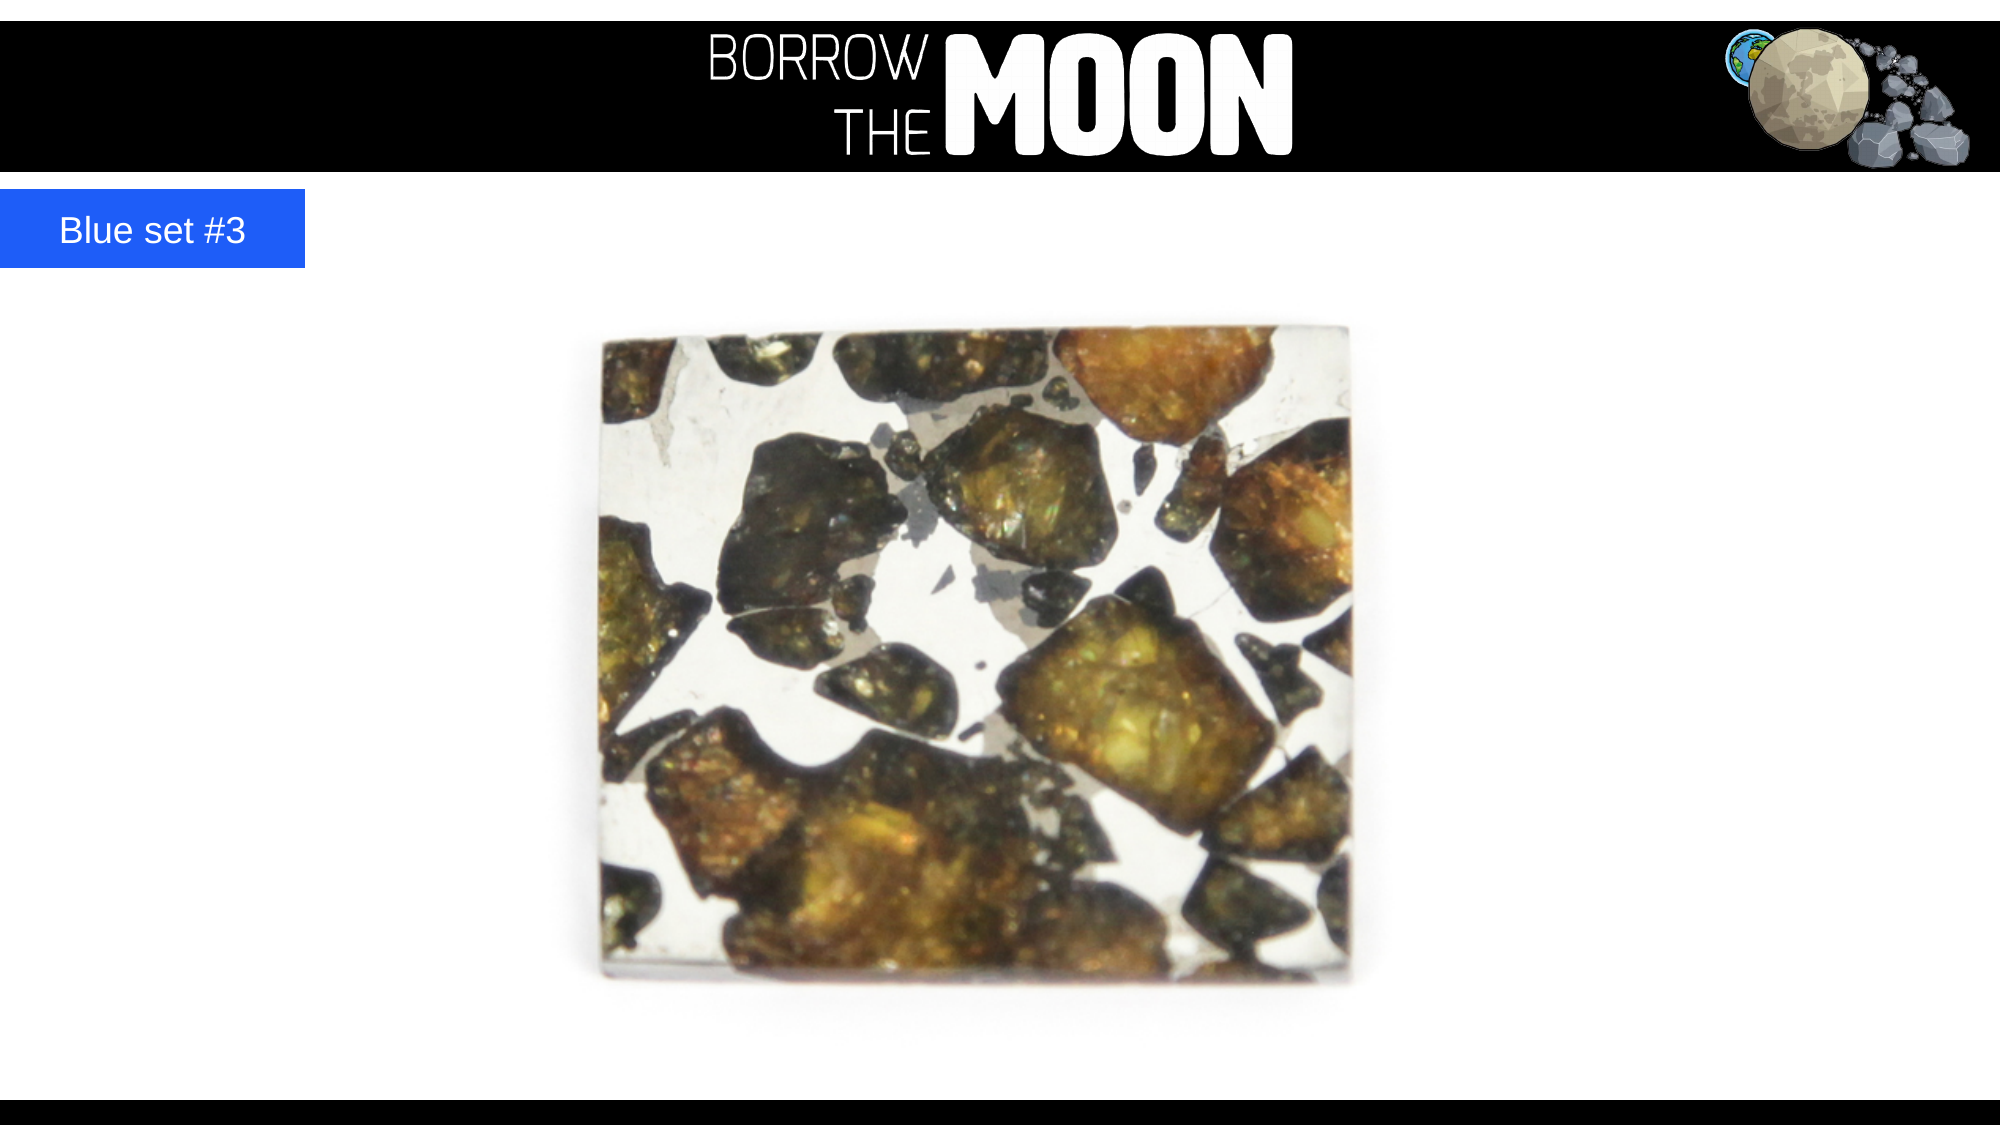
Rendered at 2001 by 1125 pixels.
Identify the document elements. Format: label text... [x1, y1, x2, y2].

picture [331, 191, 1669, 1082]
text_box Blue set #3 [0, 189, 305, 268]
